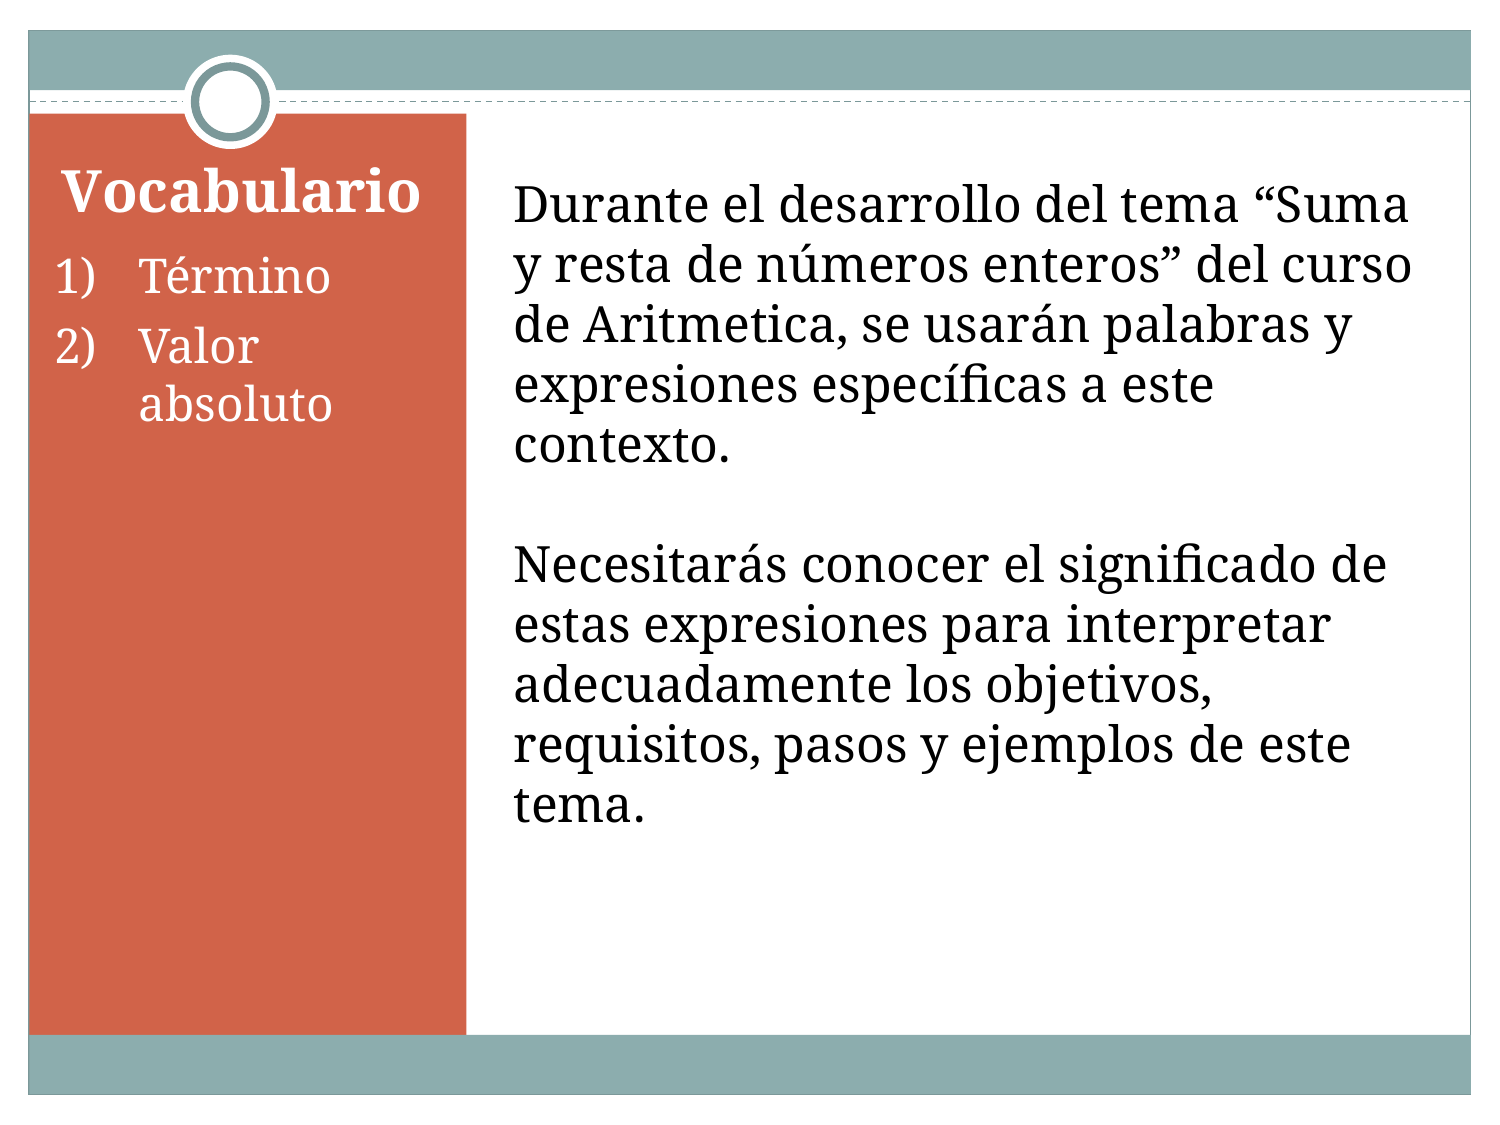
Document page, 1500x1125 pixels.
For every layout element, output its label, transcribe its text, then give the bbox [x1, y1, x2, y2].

text_box Durante el desarrollo del tema “Suma y resta de números enteros” del curso de Aritmetica, se usarán palabras y expresiones específicas a este contexto. Necesitarás conocer el significado de estas expresiones para interpretar adecuadamente los objetivos, requisitos, pasos y ejemplos de este tema. [498, 164, 1459, 841]
list Término Valor absoluto [39, 238, 467, 1024]
